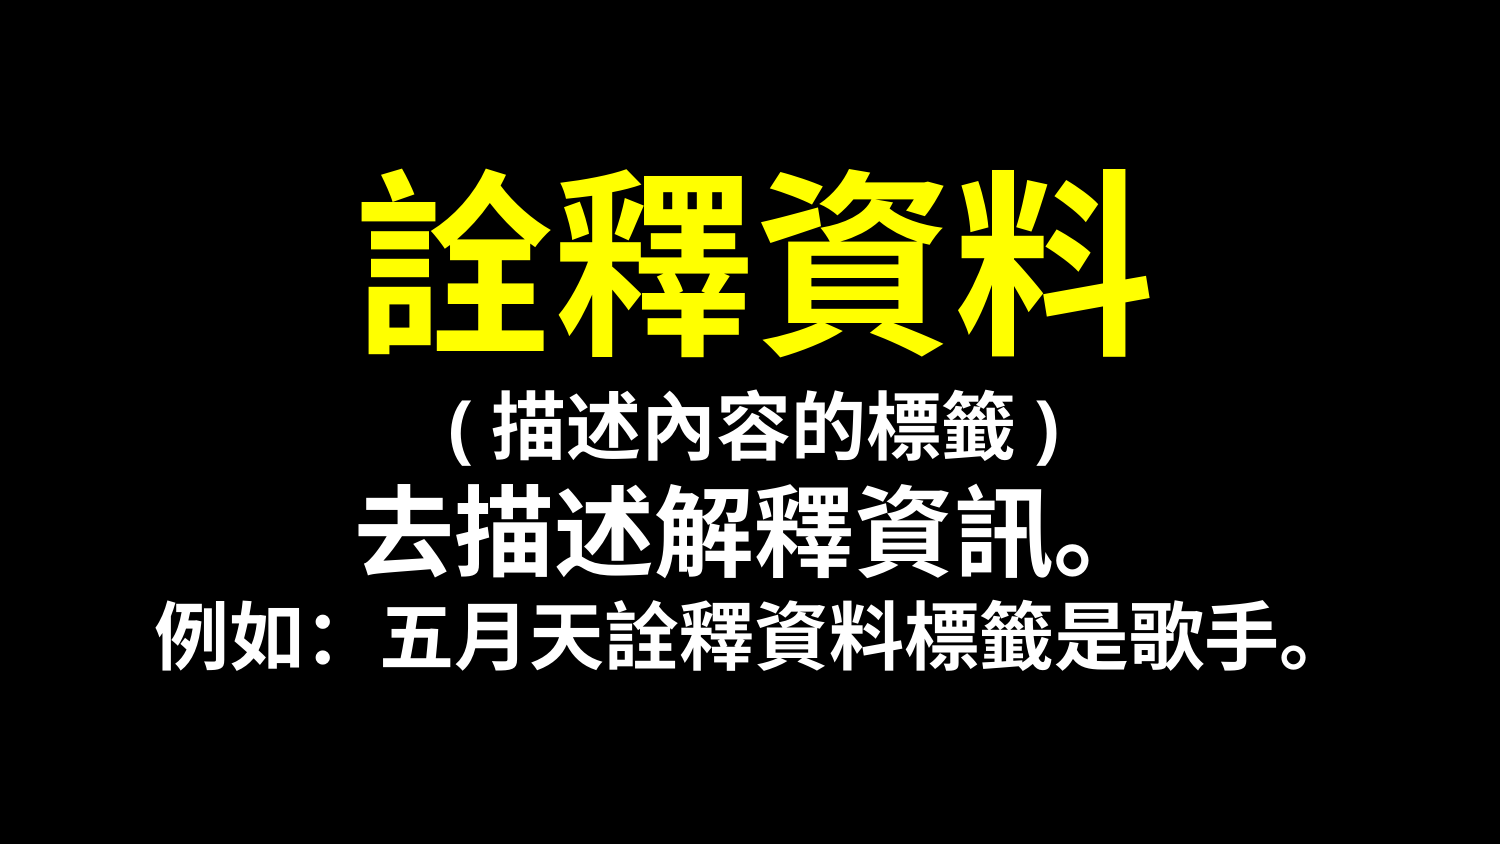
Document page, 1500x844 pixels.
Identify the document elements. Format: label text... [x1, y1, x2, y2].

title 詮釋資料 (描述內容的標籤) 去描述解釋資訊。 例如：五月天詮釋資料標籤是歌手。 [80, 73, 1429, 745]
